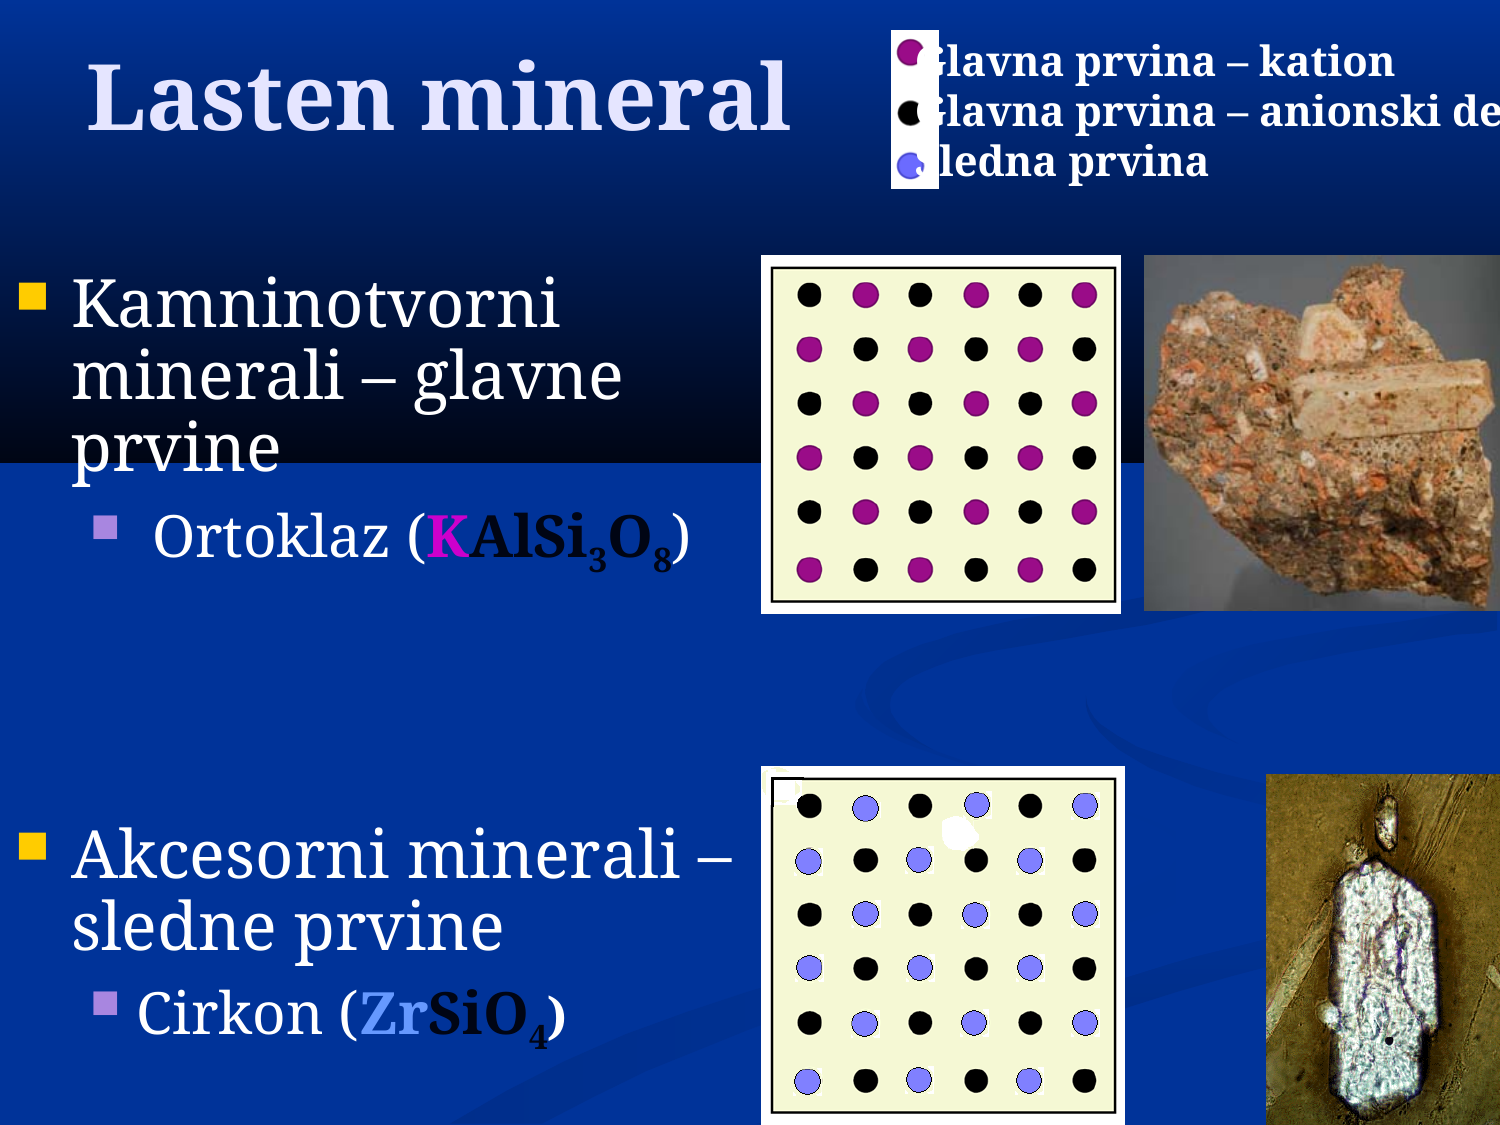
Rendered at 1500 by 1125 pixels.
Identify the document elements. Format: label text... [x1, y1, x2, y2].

list Kamninotvorni minerali – glavne prvine Ortoklaz (KAlSi3O8) Akcesorni minerali – sledne prvine Cirkon (ZrSiO4) [0, 262, 798, 1063]
picture [1266, 774, 1500, 1125]
text_box [761, 766, 1125, 1125]
picture [891, 30, 899, 190]
title Lasten mineral [0, 0, 880, 188]
text_box Glavna prvina – kation Glavna prvina – anionski del Sledna prvina [899, 27, 1500, 193]
picture [1144, 255, 1500, 611]
text_box [761, 255, 1121, 615]
